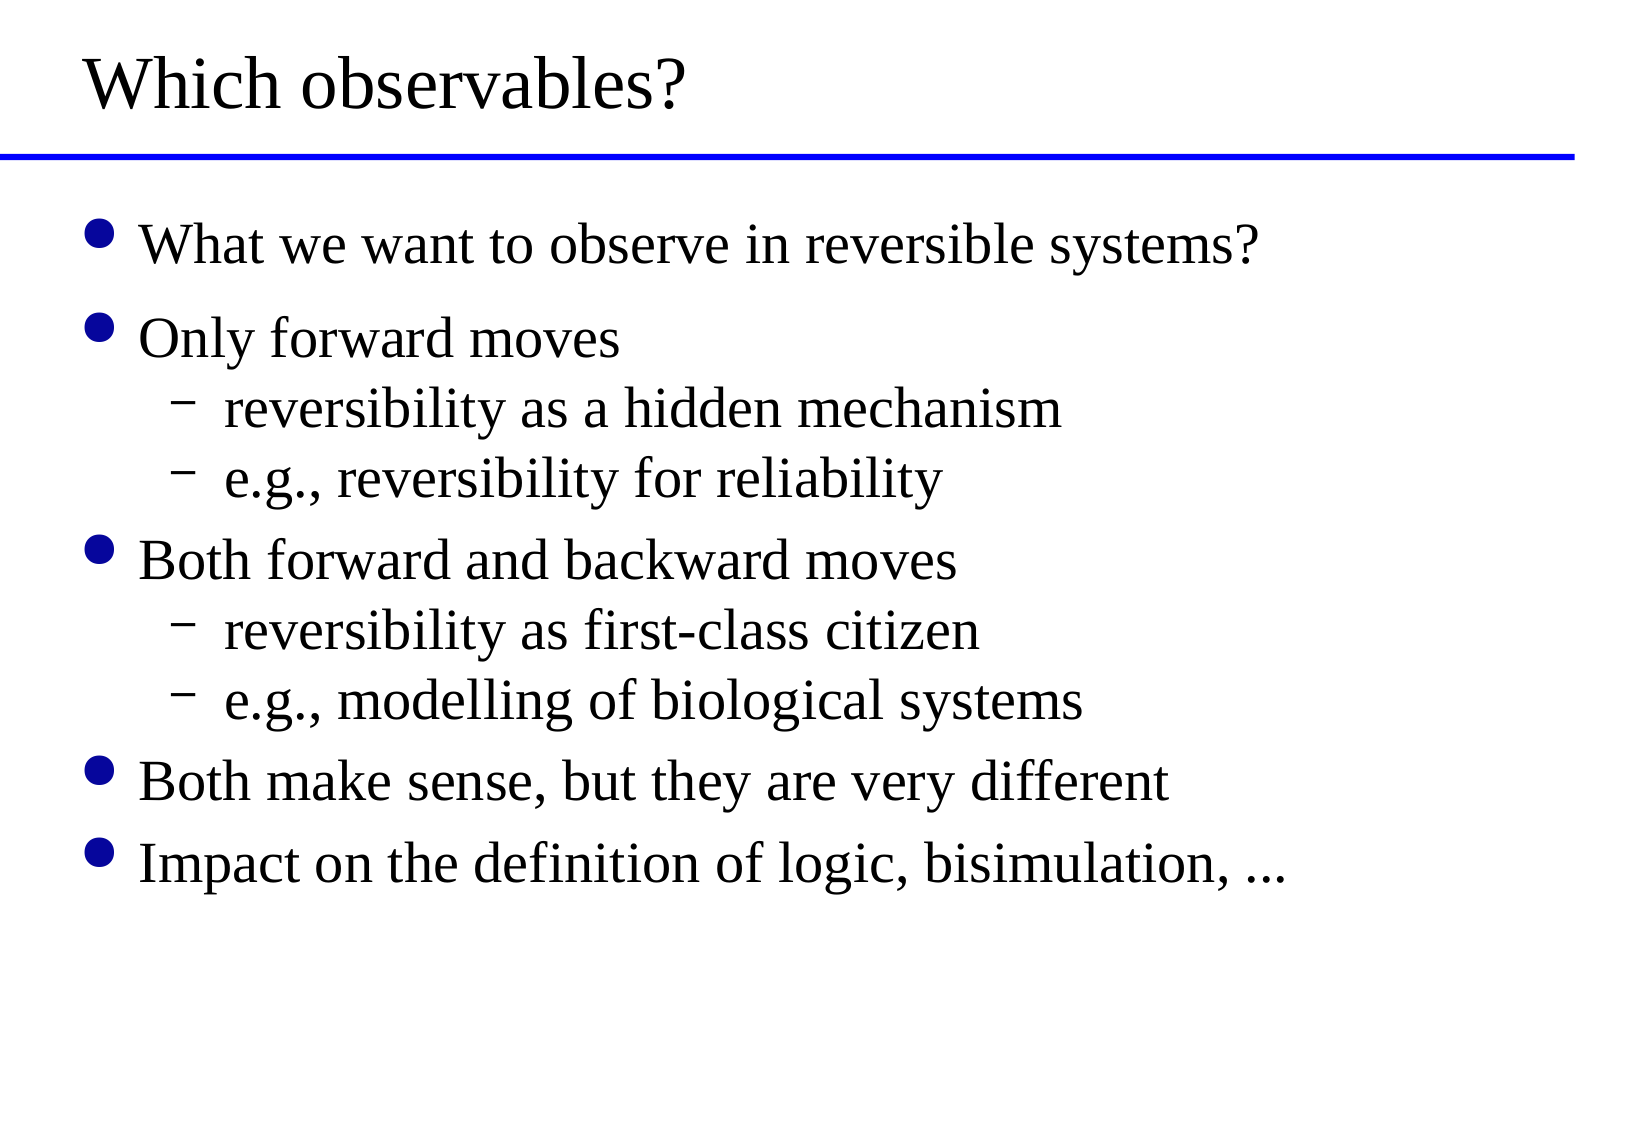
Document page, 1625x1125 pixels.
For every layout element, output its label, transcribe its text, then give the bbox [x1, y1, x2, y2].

title Which observables? [67, 27, 1544, 131]
list What we want to observe in reversible systems? Only forward moves reversibility as a hidden mechanism e.g., reversibility for reliability Both forward and backward moves reversibility as first-class citizen e.g., modelling of biological systems Both make sense, but they are very different Impact on the definition of logic, bisimulation, ... [67, 198, 1478, 1061]
